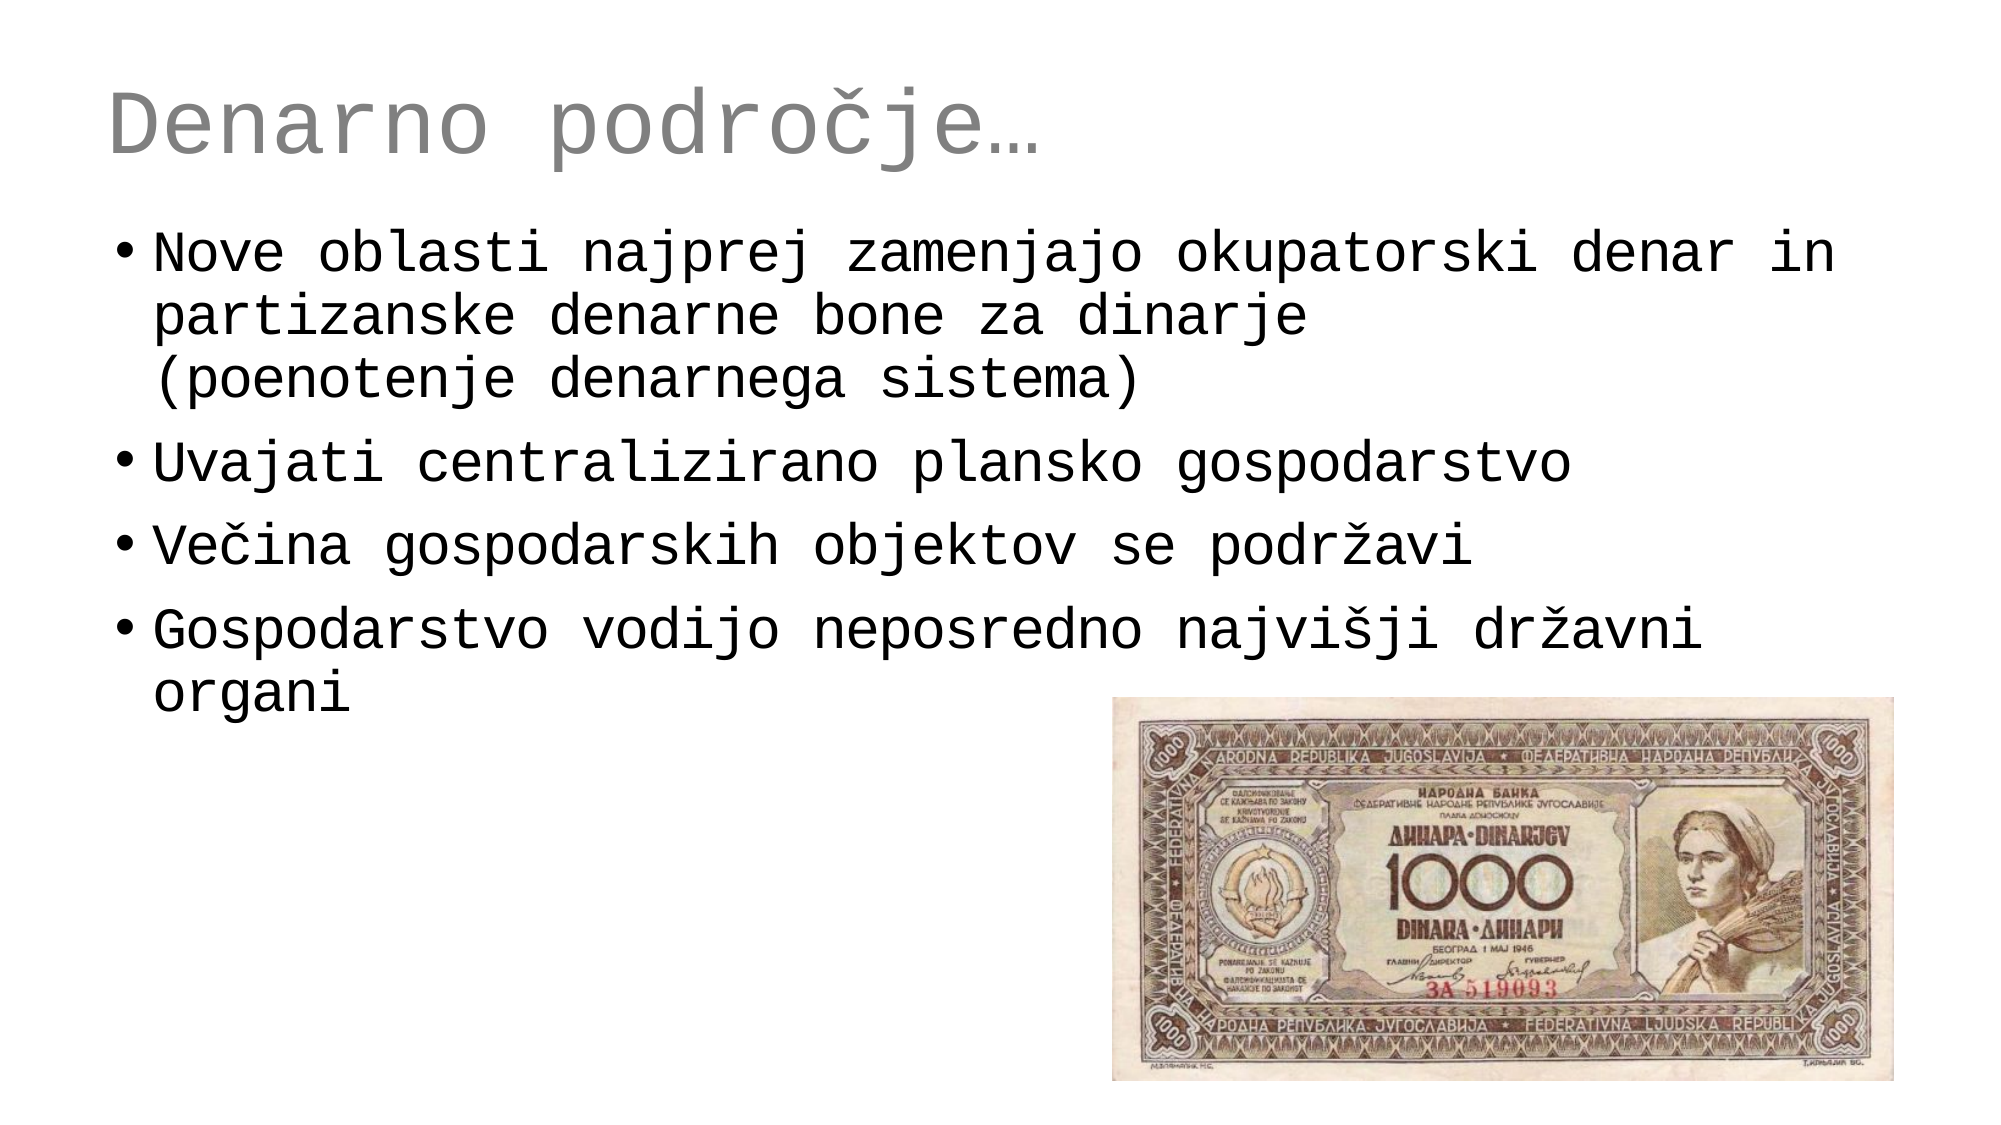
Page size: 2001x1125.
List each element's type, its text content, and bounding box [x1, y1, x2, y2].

title Denarno področje… [91, 30, 1540, 217]
list Nove oblasti najprej zamenjajo okupatorski denar in partizanske denarne bone za dinarje (poenotenje denarnega sistema) Uvajati centralizirano plansko gospodarstvo Večina gospodarskih objektov se podržavi Gospodarstvo vodijo neposredno najvišji državni organi [99, 214, 1902, 928]
picture [1112, 697, 1894, 1081]
